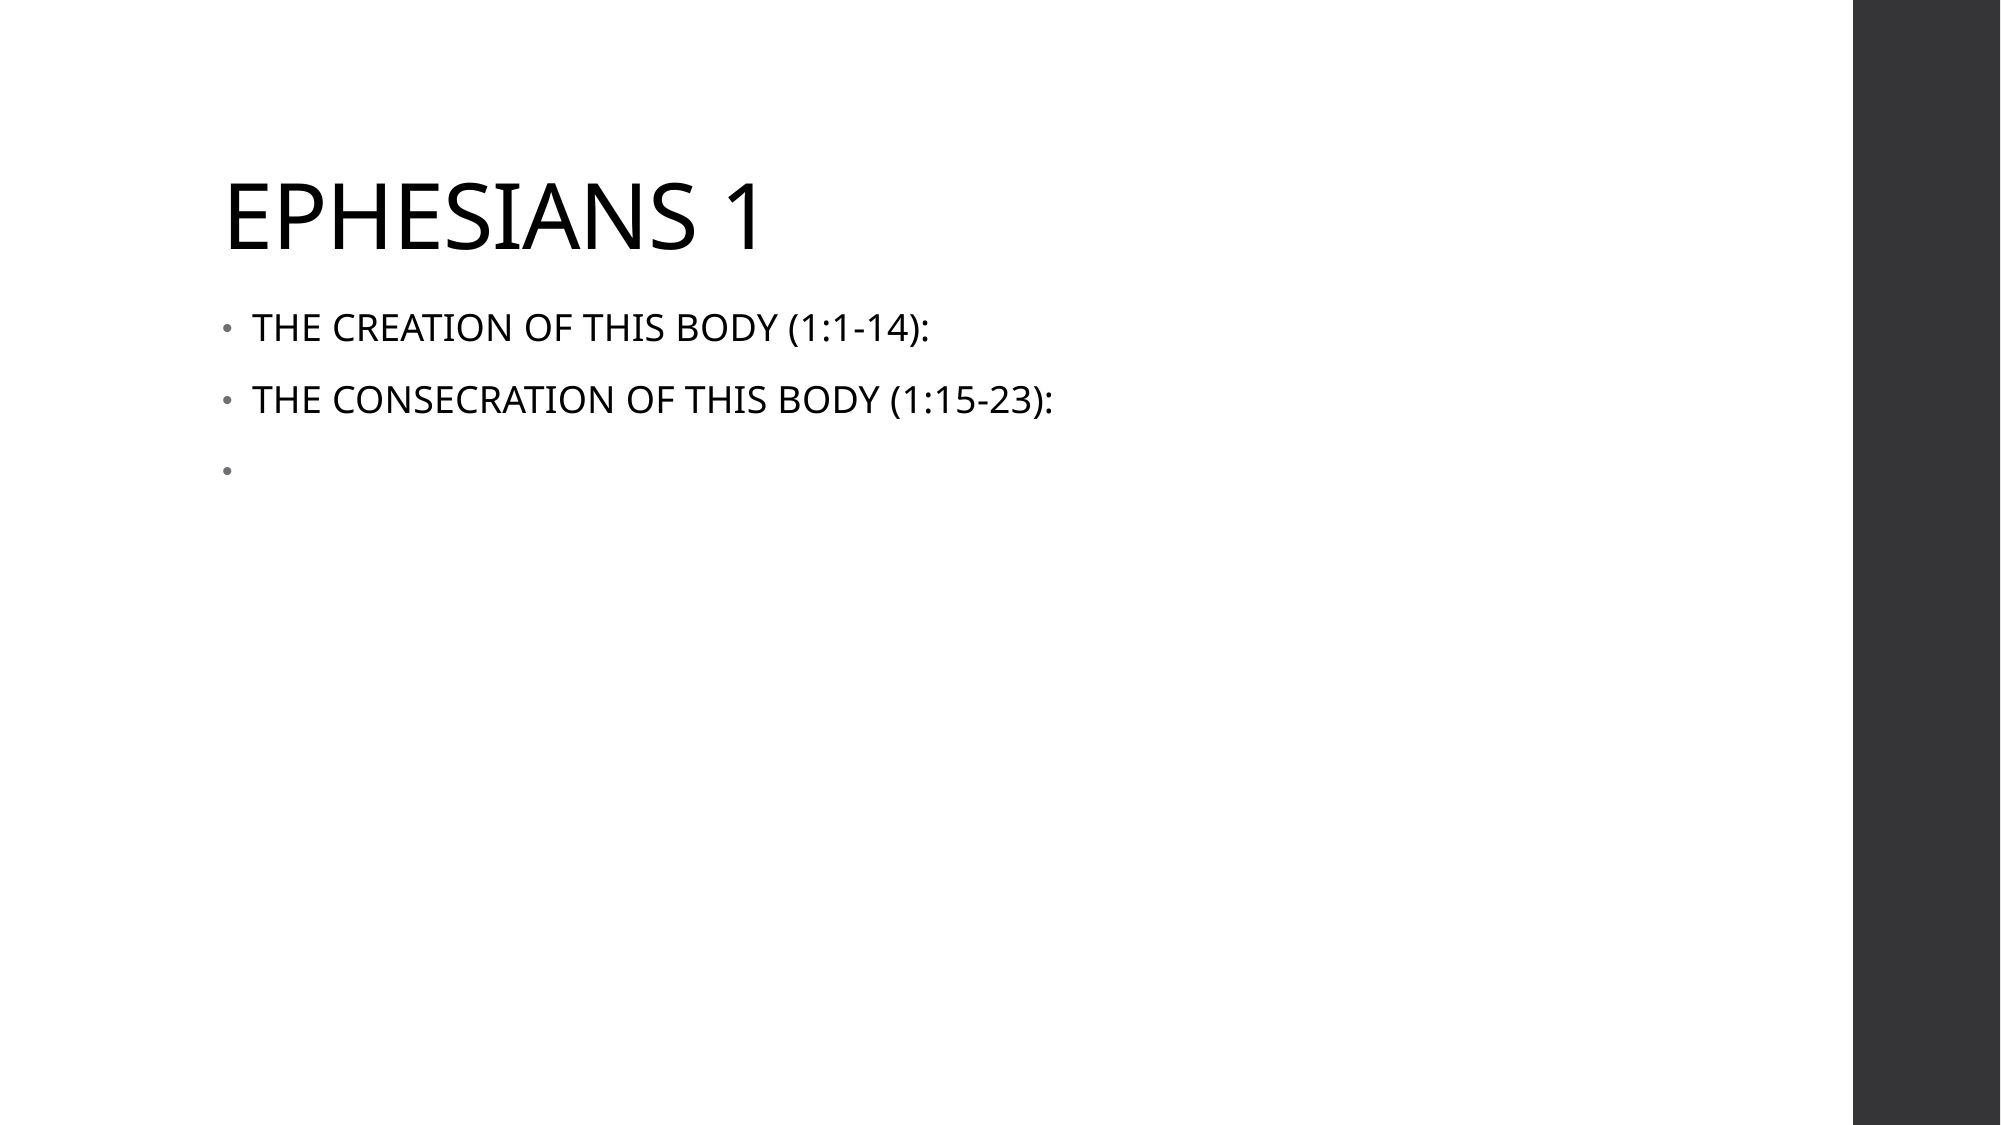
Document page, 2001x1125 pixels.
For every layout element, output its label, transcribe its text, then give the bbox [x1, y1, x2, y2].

list THE CREATION OF THIS BODY (1:1-14): THE CONSECRATION OF THIS BODY (1:15-23): [206, 299, 1617, 1014]
title EPHESIANS 1 [206, 60, 1797, 278]
